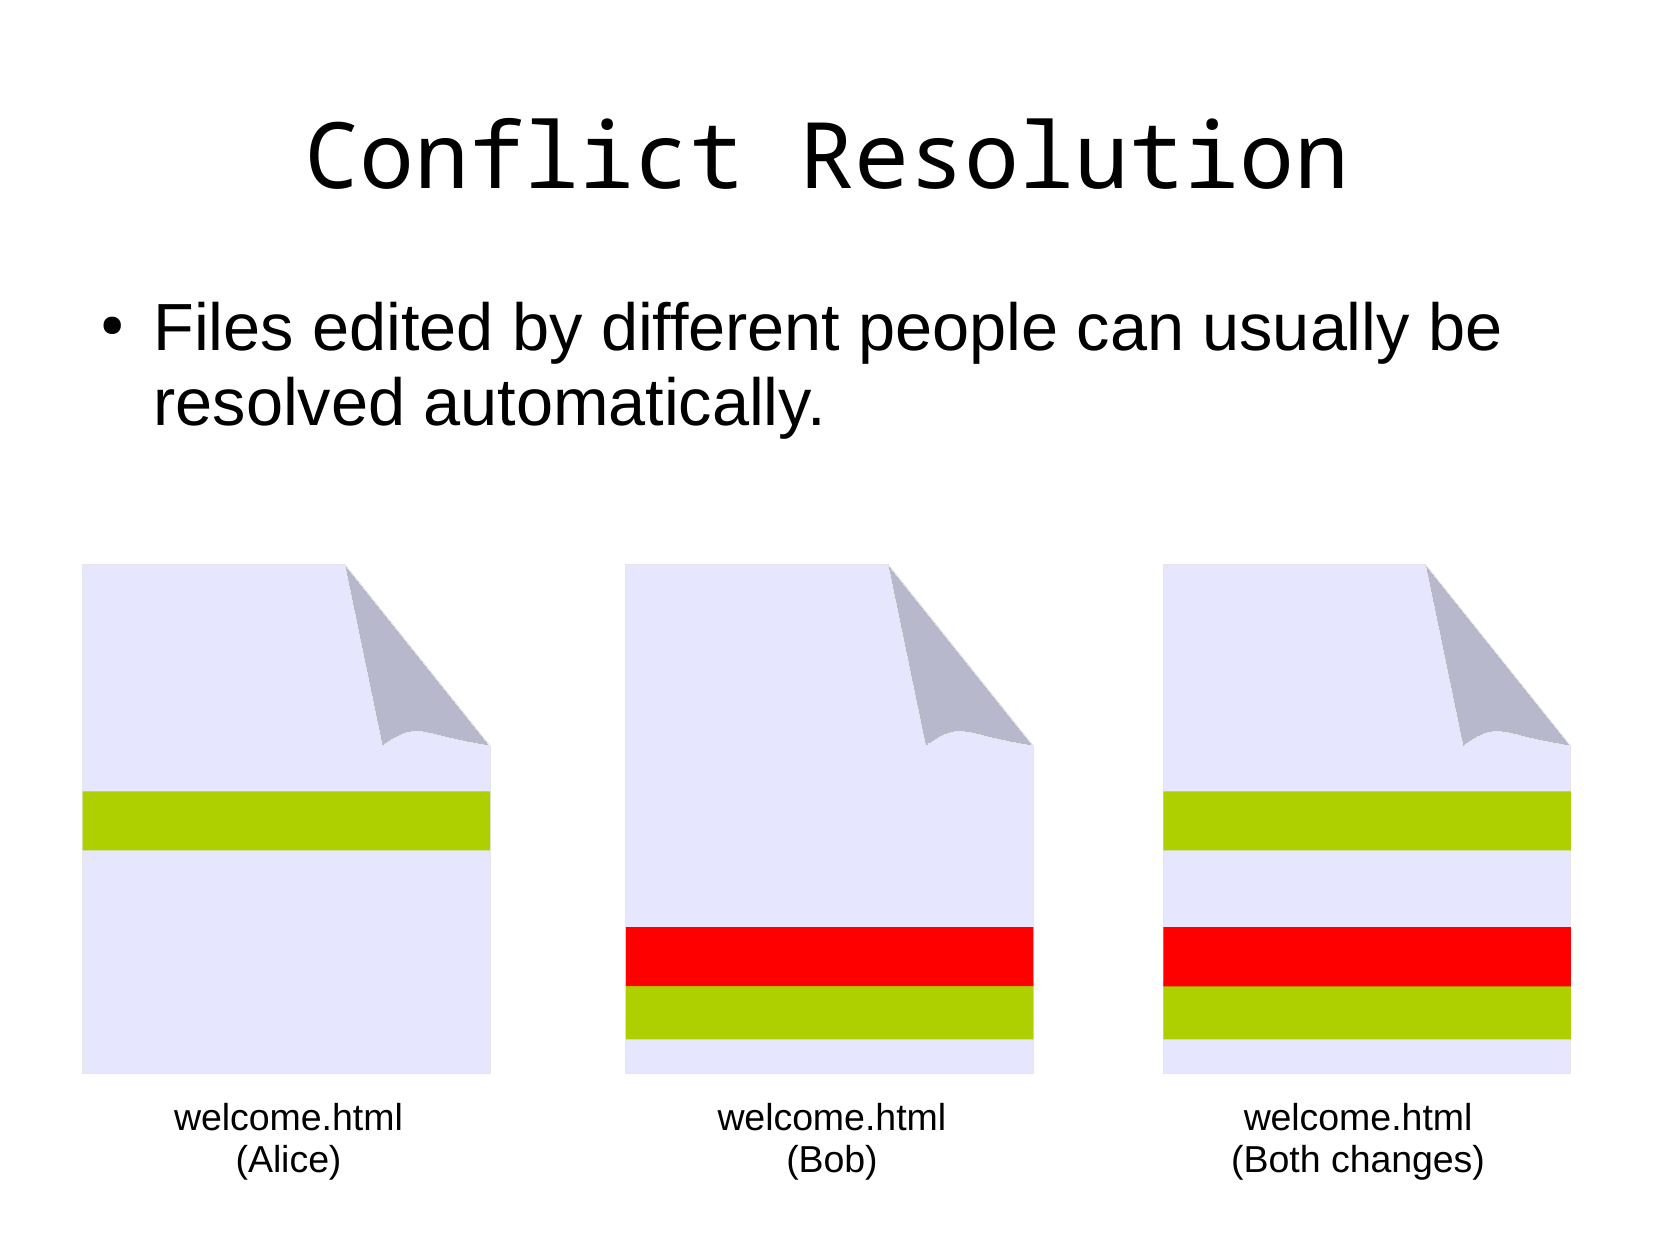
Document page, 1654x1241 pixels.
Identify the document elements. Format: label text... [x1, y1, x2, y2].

list Files edited by different people can usually be resolved automatically. [82, 290, 1571, 1010]
text_box welcome.html (Bob) [702, 1088, 962, 1188]
title Conflict Resolution [82, 49, 1571, 257]
text_box welcome.html (Alice) [159, 1088, 418, 1188]
text_box [82, 564, 491, 1074]
text_box [625, 564, 1034, 1074]
text_box welcome.html (Both changes) [1216, 1088, 1524, 1188]
text_box [1163, 564, 1571, 1074]
